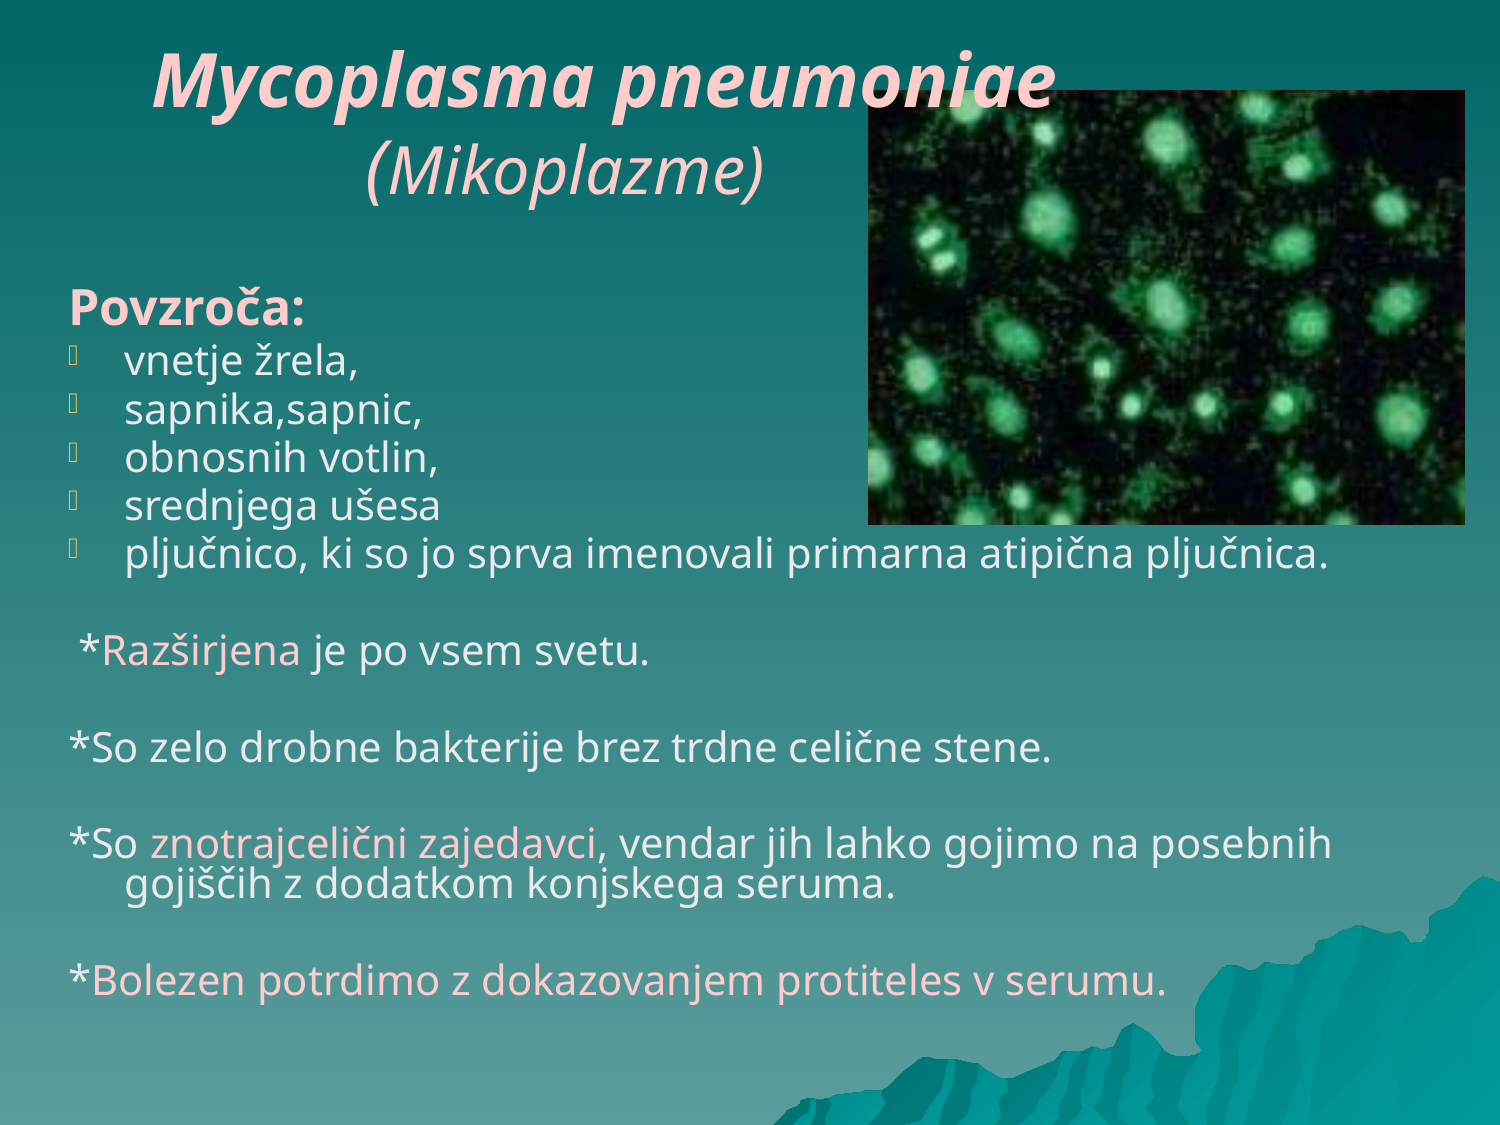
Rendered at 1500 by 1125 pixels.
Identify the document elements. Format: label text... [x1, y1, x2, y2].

list Povzroča: vnetje žrela, sapnika,sapnic, obnosnih votlin, srednjega ušesa pljučnico, ki so jo sprva imenovali primarna atipična pljučnica. *Razširjena je po vsem svetu. *So zelo drobne bakterije brez trdne celične stene. *So znotrajcelični zajedavci, vendar jih lahko gojimo na posebnih gojiščih z dodatkom konjskega seruma. *Bolezen potrdimo z dokazovanjem protiteles v serumu. [53, 220, 1463, 1036]
text_box Mycoplasma pneumoniae (Mikoplazme) [0, 42, 1459, 217]
picture [868, 90, 1465, 525]
